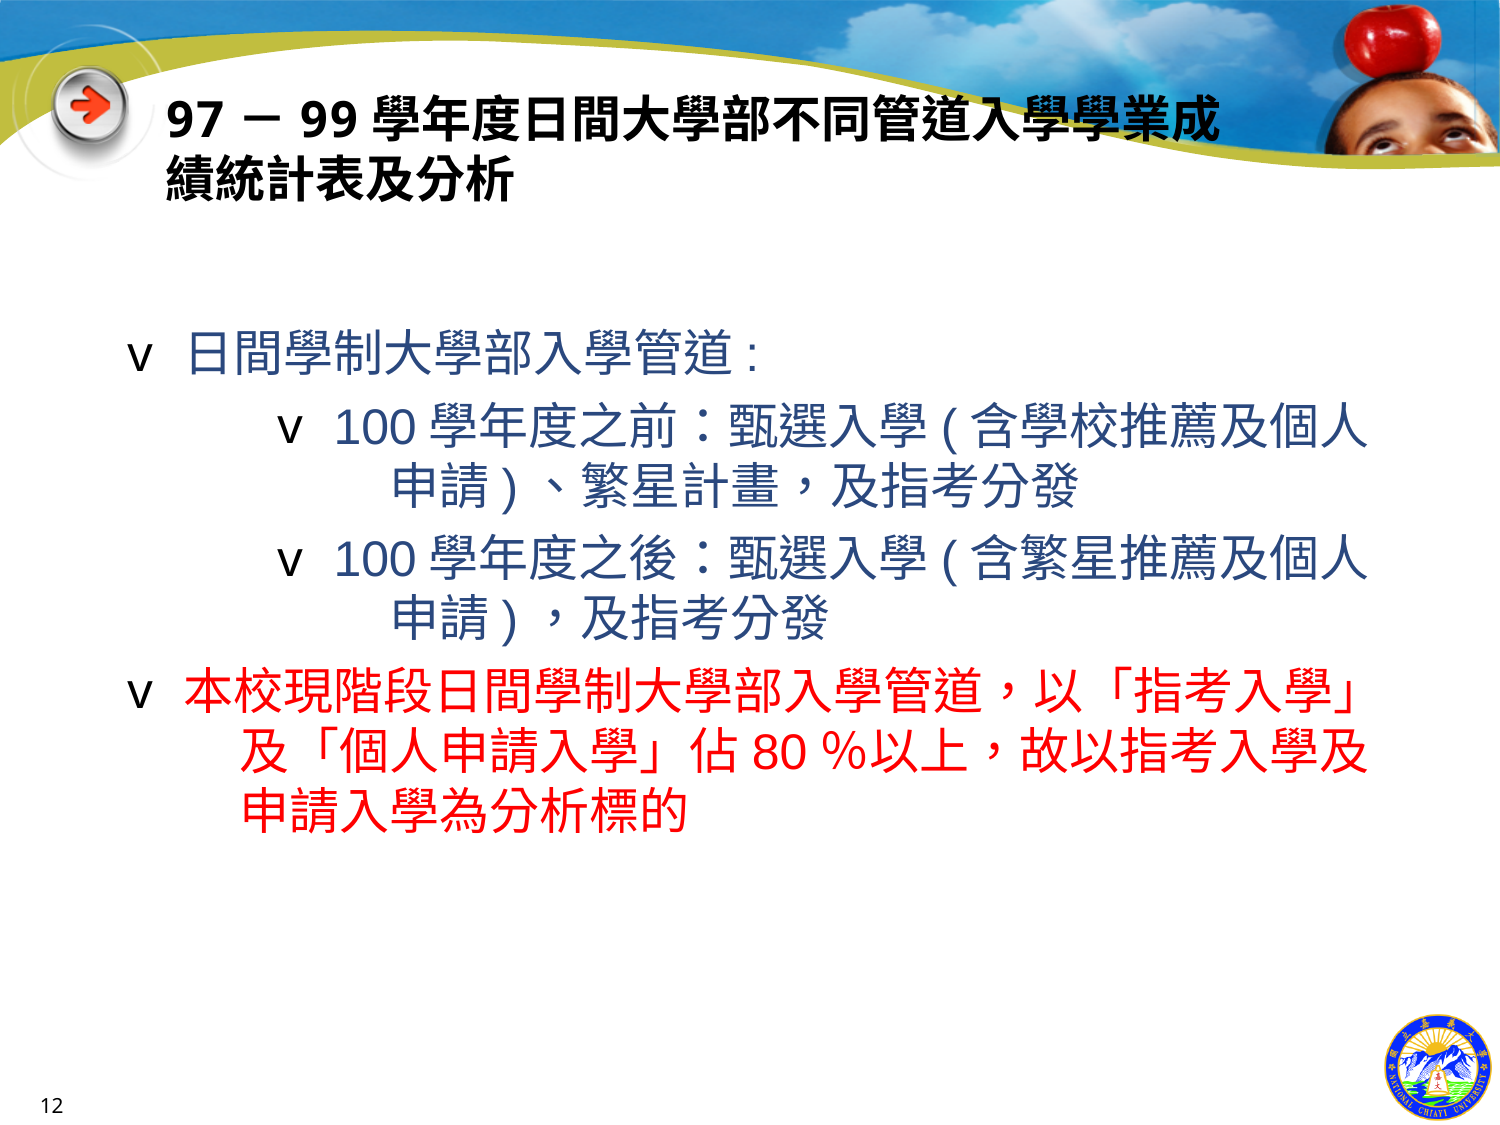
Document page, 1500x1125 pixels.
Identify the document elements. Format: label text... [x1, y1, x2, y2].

text_box [24, 1084, 376, 1125]
text_box 日間學制大學部入學管道: 100學年度之前：甄選入學(含學校推薦及個人申請)、繁星計畫，及指考分發 100學年度之後：甄選入學(含繁星推薦及個人申請)，及指考分發 本校現階段日間學制大學部入學管道，以「指考入學」及「個人申請入學」佔80％以上，故以指考入學及申請入學為分析標的 [112, 314, 1423, 1059]
title 97－99學年度日間大學部不同管道入學學業成績統計表及分析 [150, 62, 1247, 232]
